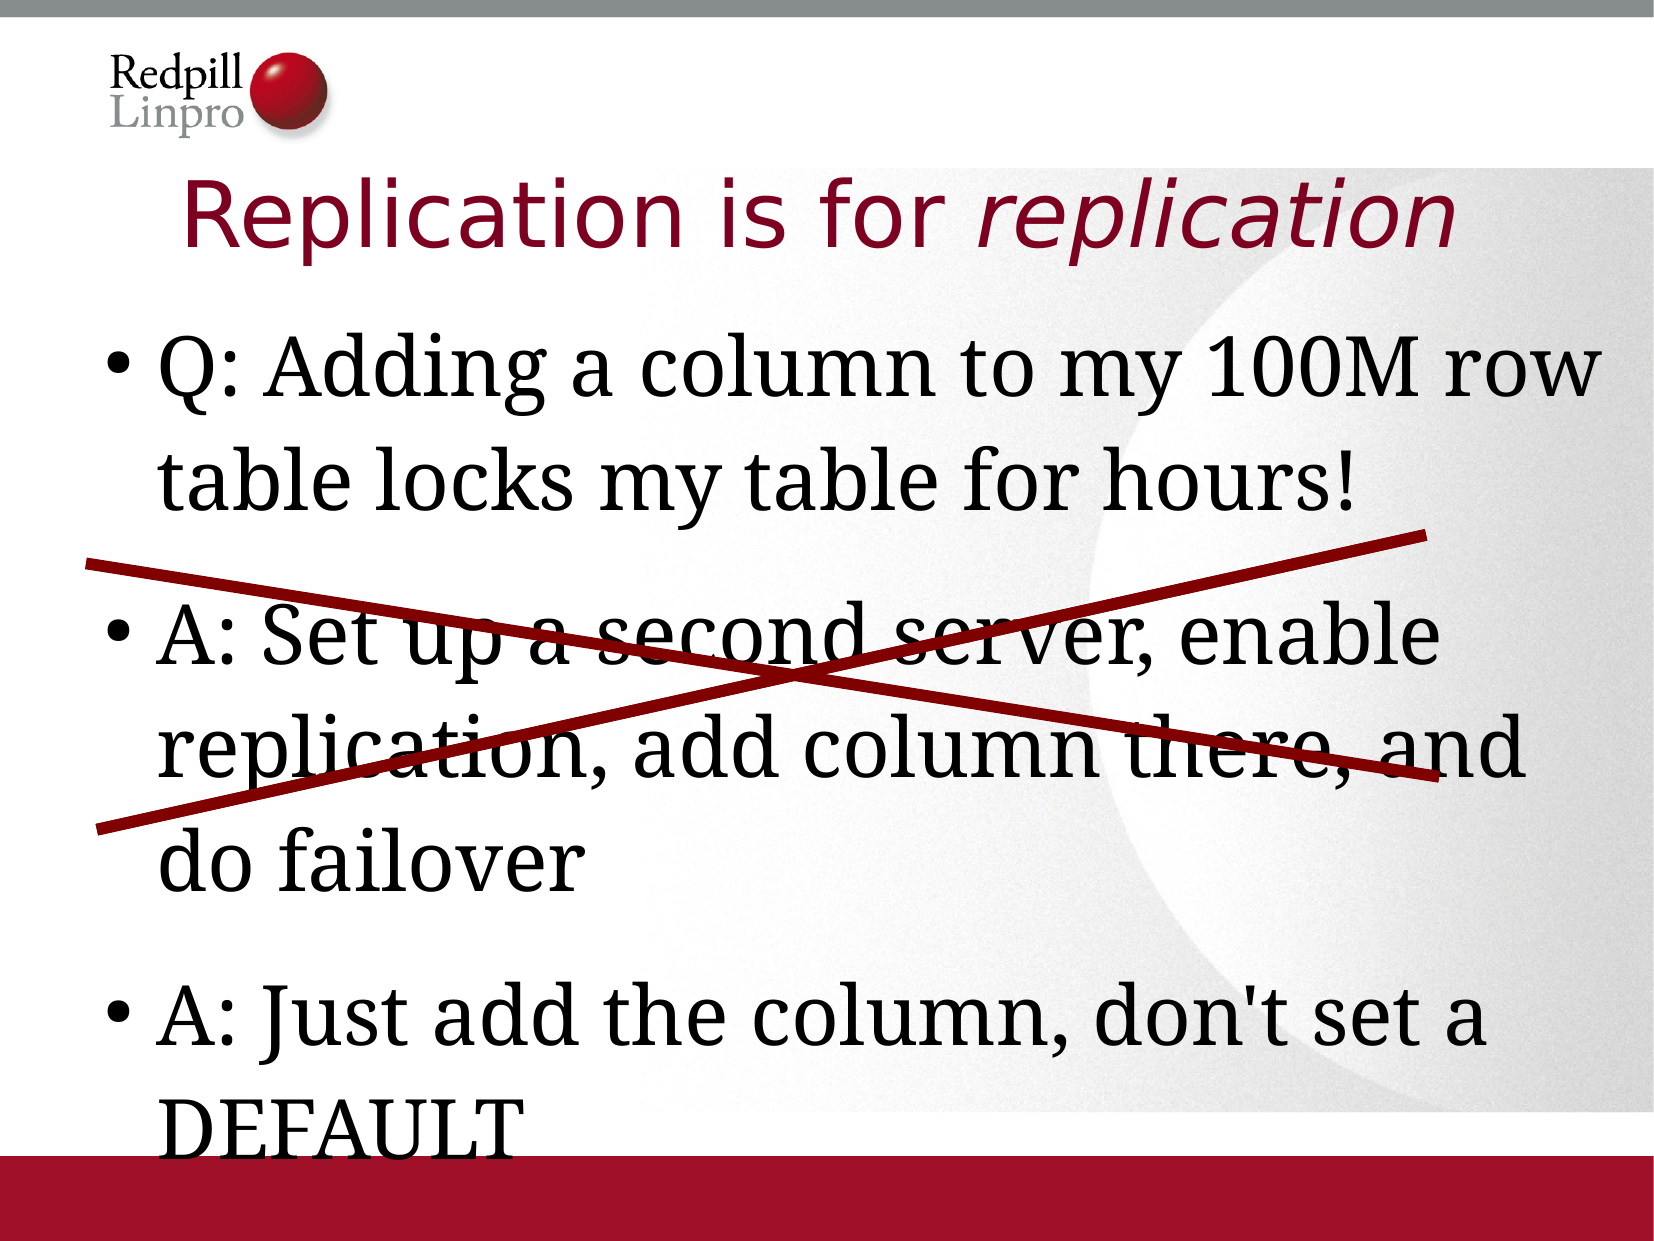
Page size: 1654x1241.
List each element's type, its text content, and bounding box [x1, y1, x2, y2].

picture [0, 0, 1654, 1241]
title Replication is for replication [76, 140, 1565, 293]
list Q: Adding a column to my 100M row table locks my table for hours! A: Set up a second server, enable replication, add column there, and do failover A: Just add the column, don't set a DEFAULT [85, 307, 1609, 1112]
